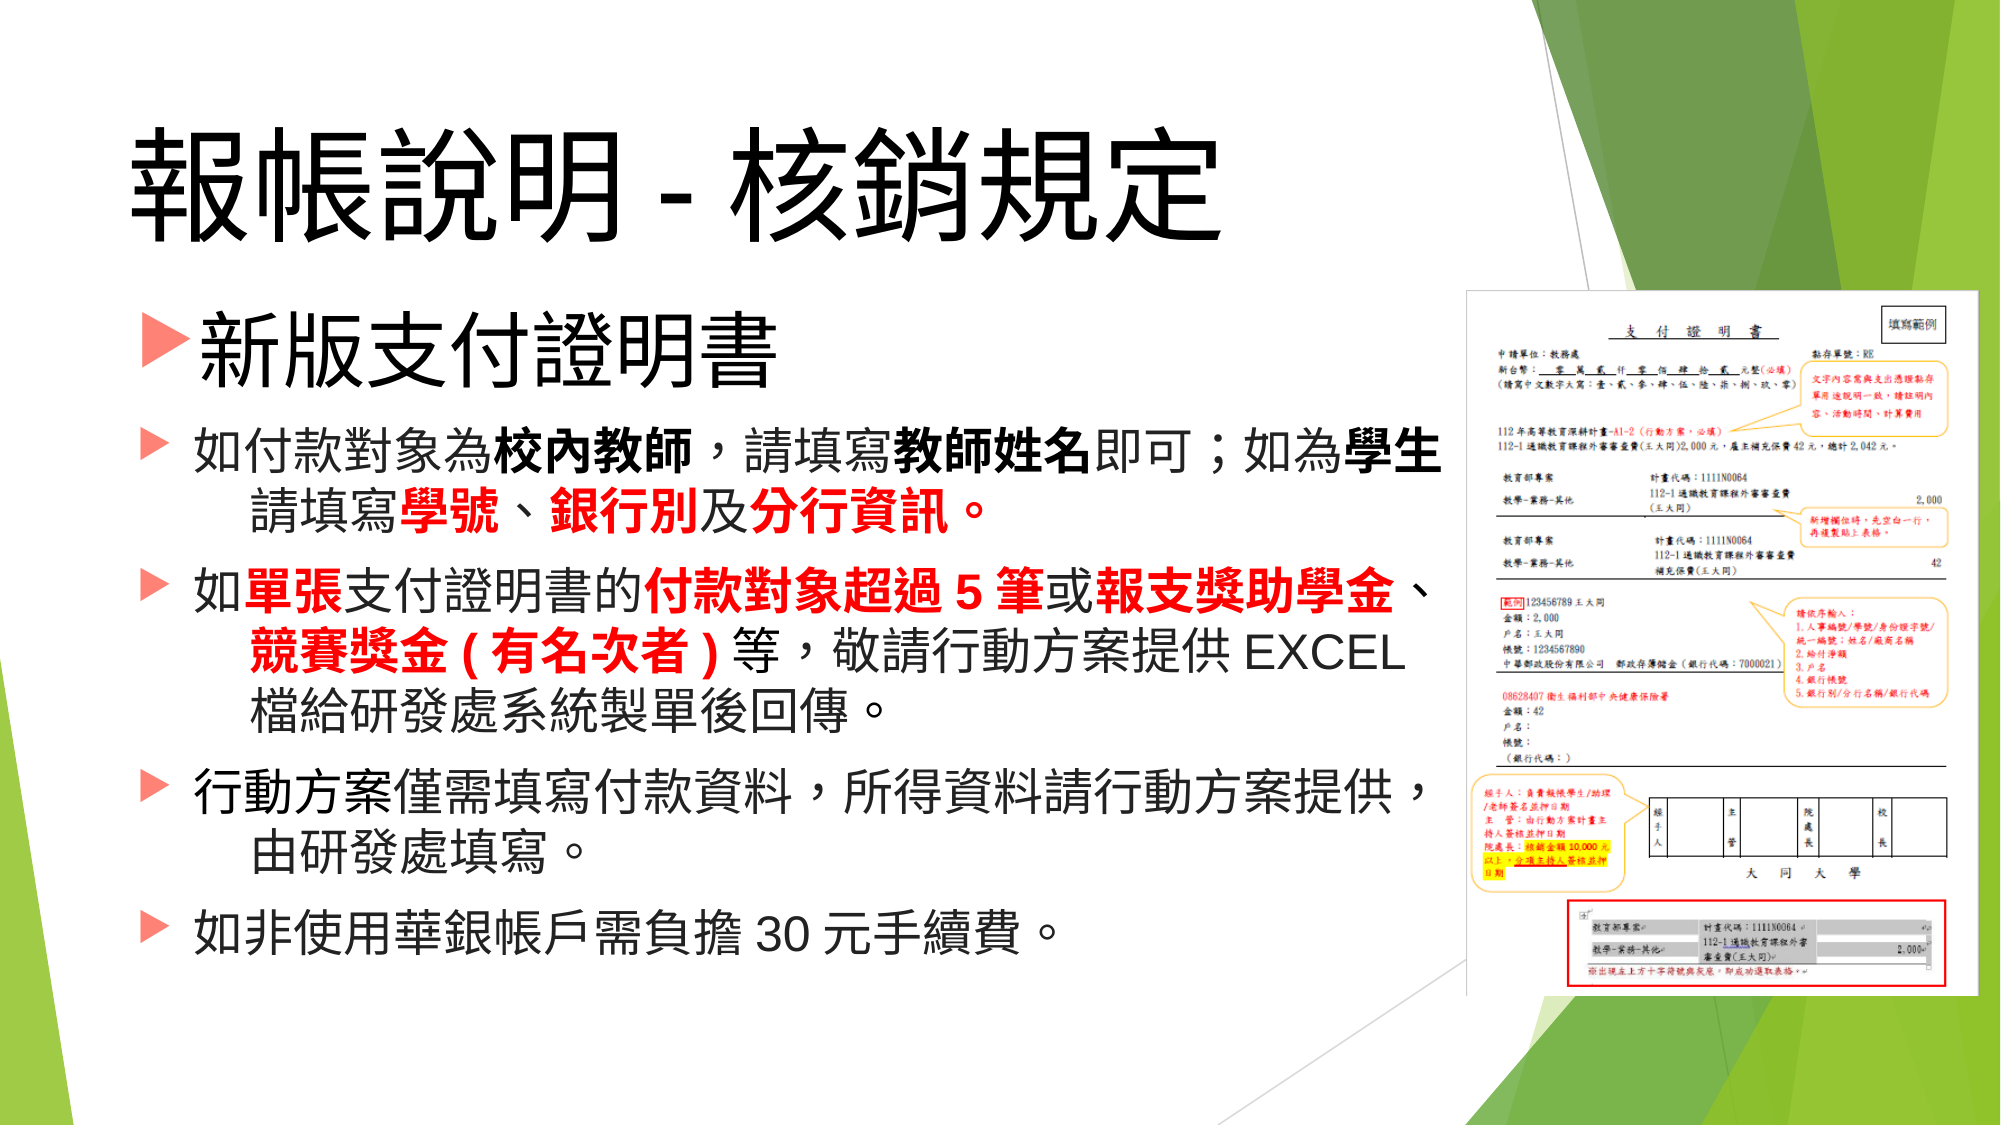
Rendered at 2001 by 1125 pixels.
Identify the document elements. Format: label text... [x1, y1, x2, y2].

picture [1466, 290, 1980, 996]
list 新版支付證明書 如付款對象為校內教師，請填寫教師姓名即可；如為學生請填寫學號、銀行別及分行資訊。 如單張支付證明書的付款對象超過5筆或報支獎助學金、競賽獎金(有名次者)等，敬請行動方案提供EXCEL檔給研發處系統製單後回傳。 行動方案僅需填寫付款資料，所得資料請行動方案提供，由研發處填寫。 如非使用華銀帳戶需負擔30元手續費。 [121, 290, 1479, 1125]
title 報帳說明-核銷規定 [111, 99, 1522, 317]
